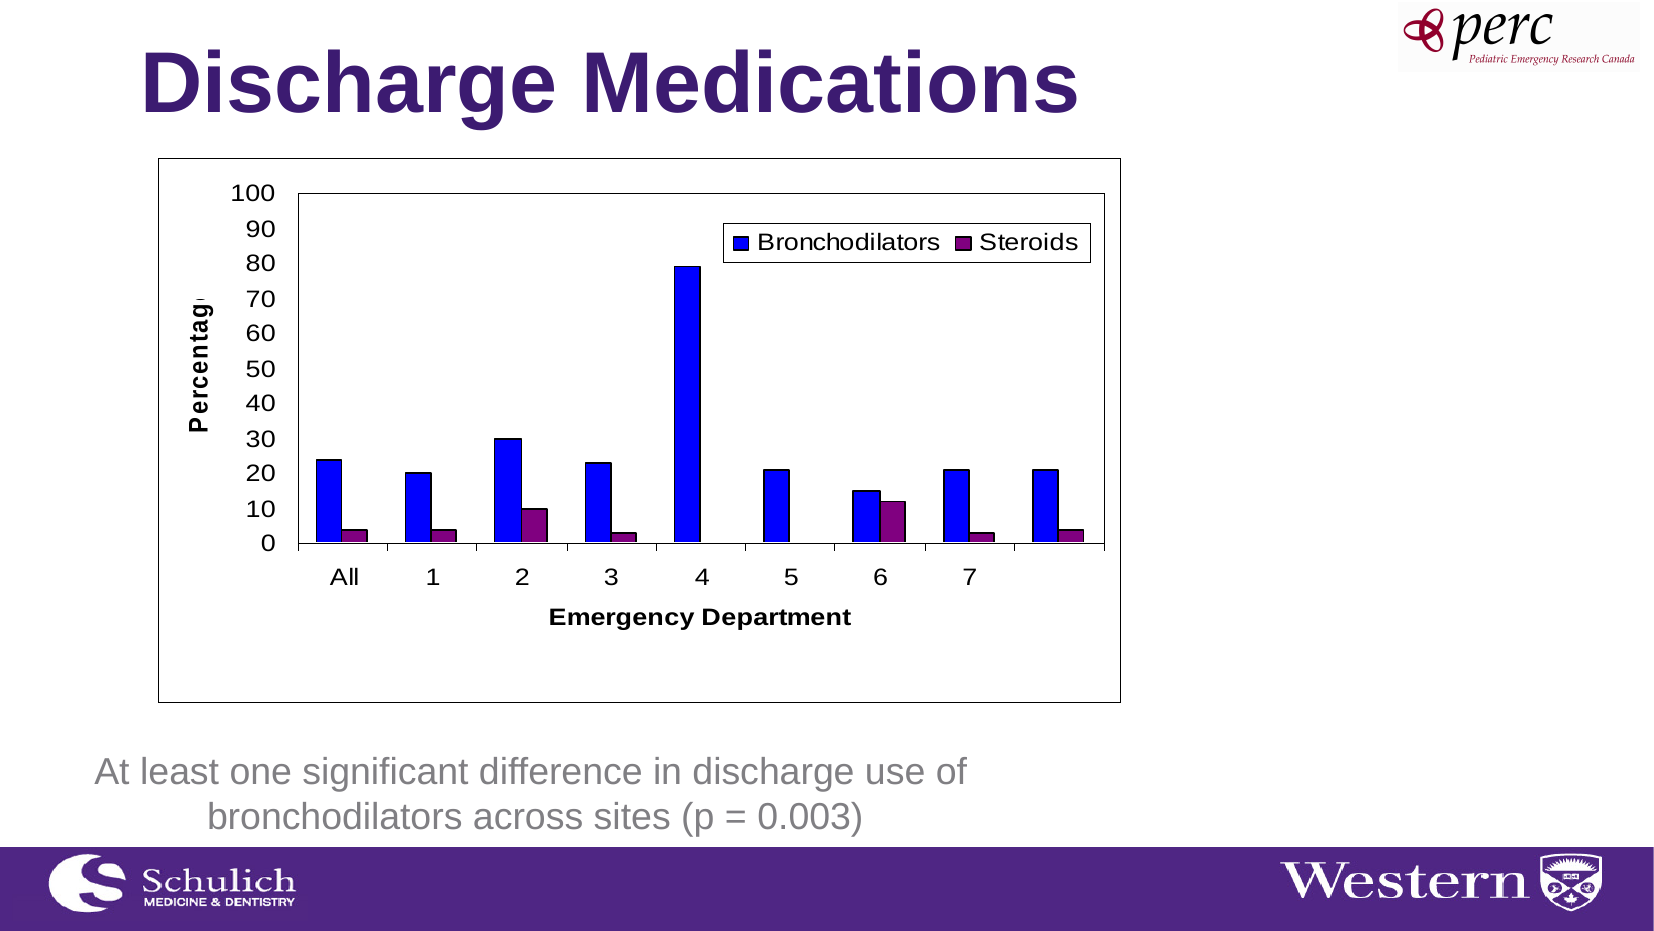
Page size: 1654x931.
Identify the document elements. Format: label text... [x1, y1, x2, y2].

picture [0, 0, 1654, 931]
text_box [146, 147, 1134, 713]
list At least one significant difference in discharge use of bronchodilators across sites (p = 0.003) [79, 739, 1613, 905]
title Discharge Medications [125, 18, 1654, 137]
